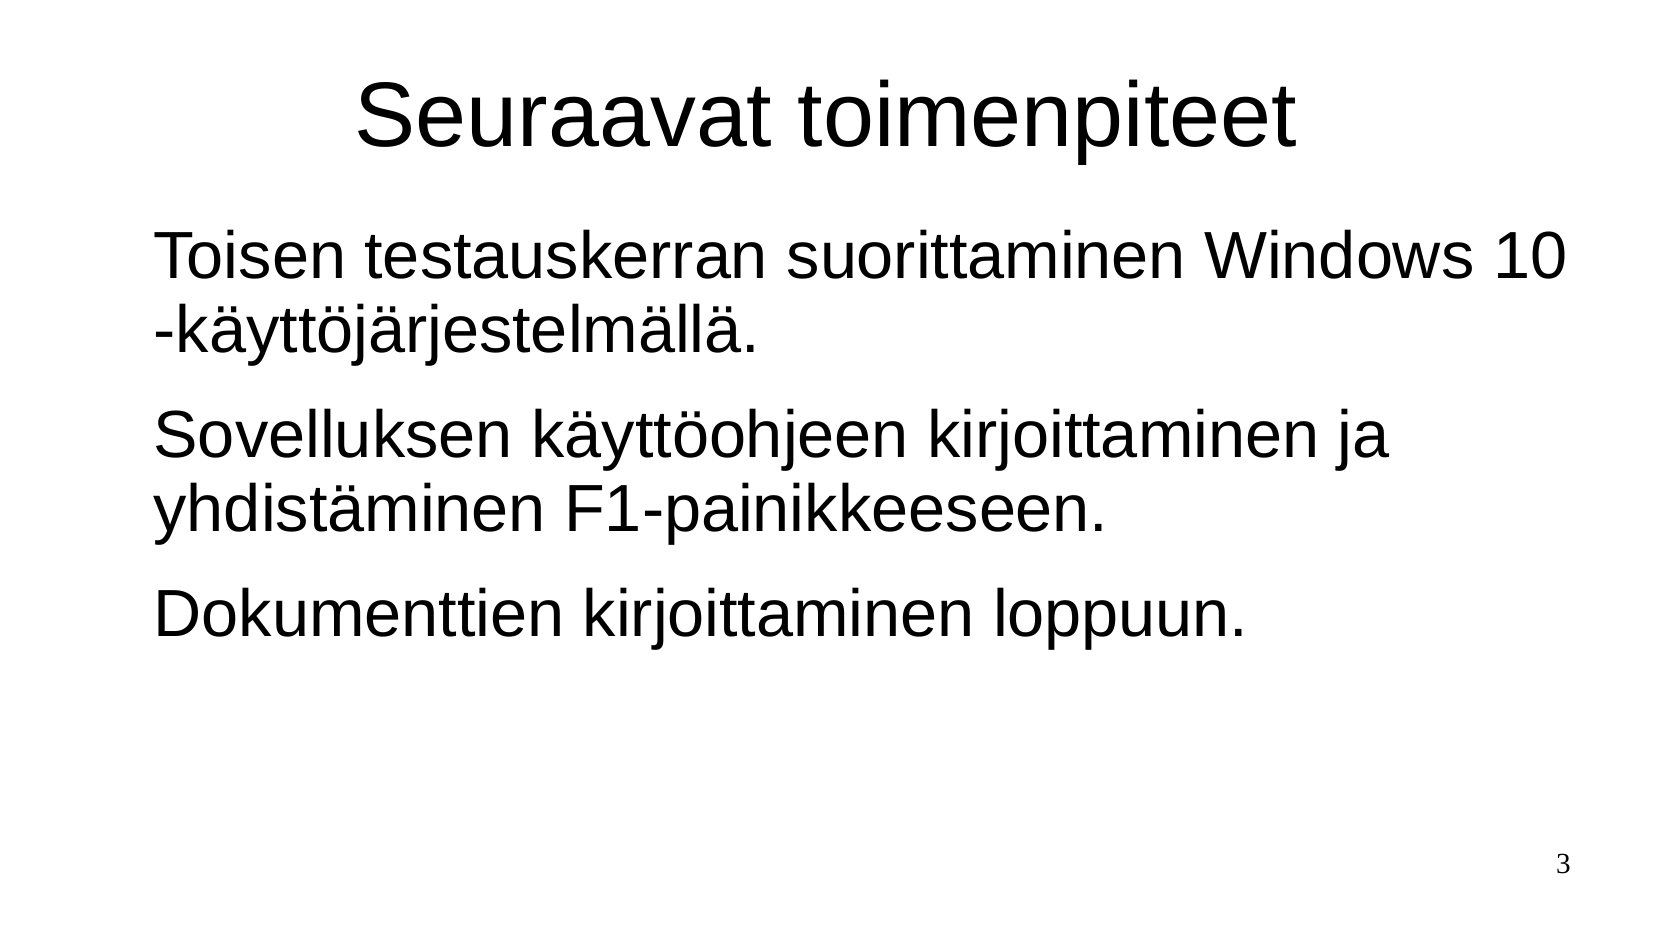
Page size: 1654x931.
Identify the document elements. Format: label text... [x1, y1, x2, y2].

list Toisen testauskerran suorittaminen Windows 10 -käyttöjärjestelmällä. Sovelluksen käyttöohjeen kirjoittaminen ja yhdistäminen F1-painikkeeseen. Dokumenttien kirjoittaminen loppuun. [82, 217, 1571, 758]
title Seuraavat toimenpiteet [82, 37, 1571, 193]
